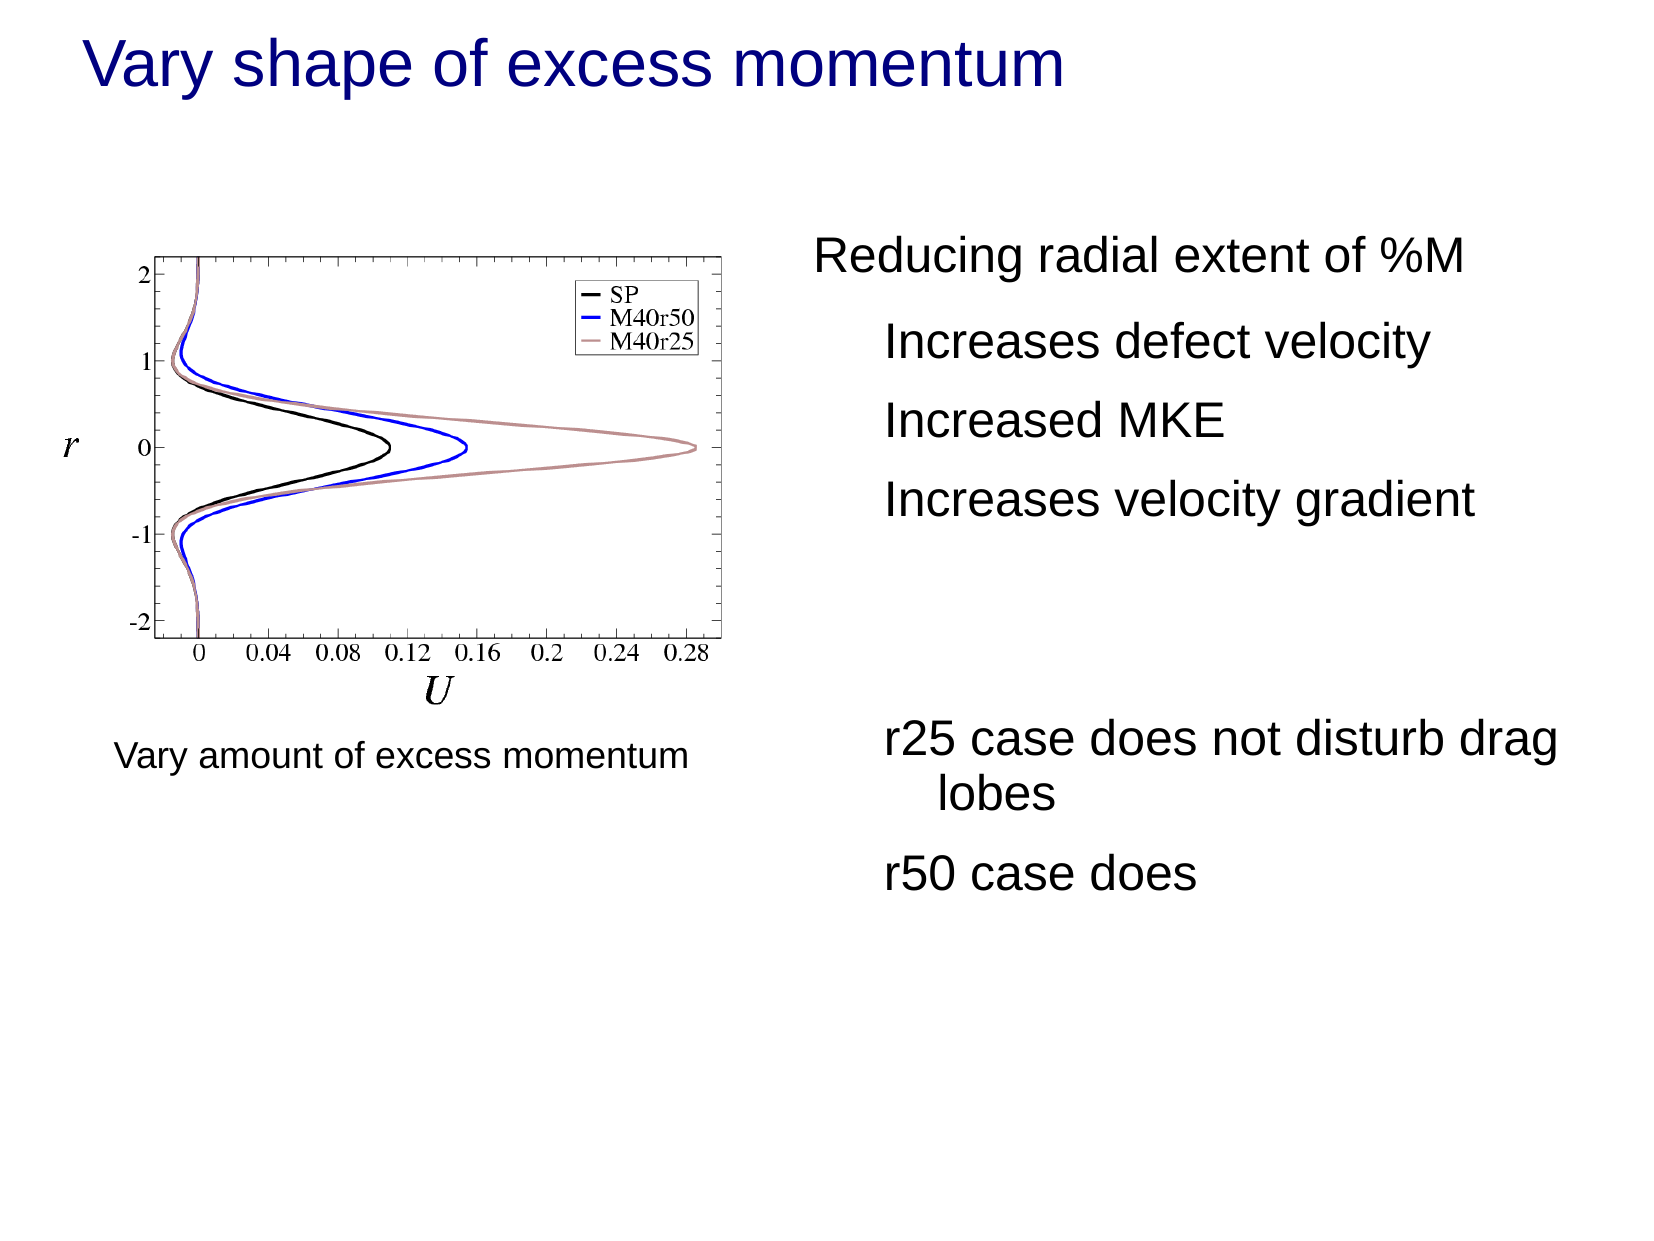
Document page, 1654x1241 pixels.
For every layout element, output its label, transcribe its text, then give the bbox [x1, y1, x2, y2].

list Reducing radial extent of %M Increases defect velocity Increased MKE Increases velocity gradient r25 case does not disturb drag lobes r50 case does [795, 227, 1625, 1241]
picture [60, 254, 722, 706]
text_box Vary amount of excess momentum [75, 735, 1501, 824]
title Vary shape of excess momentum [82, 7, 1571, 120]
